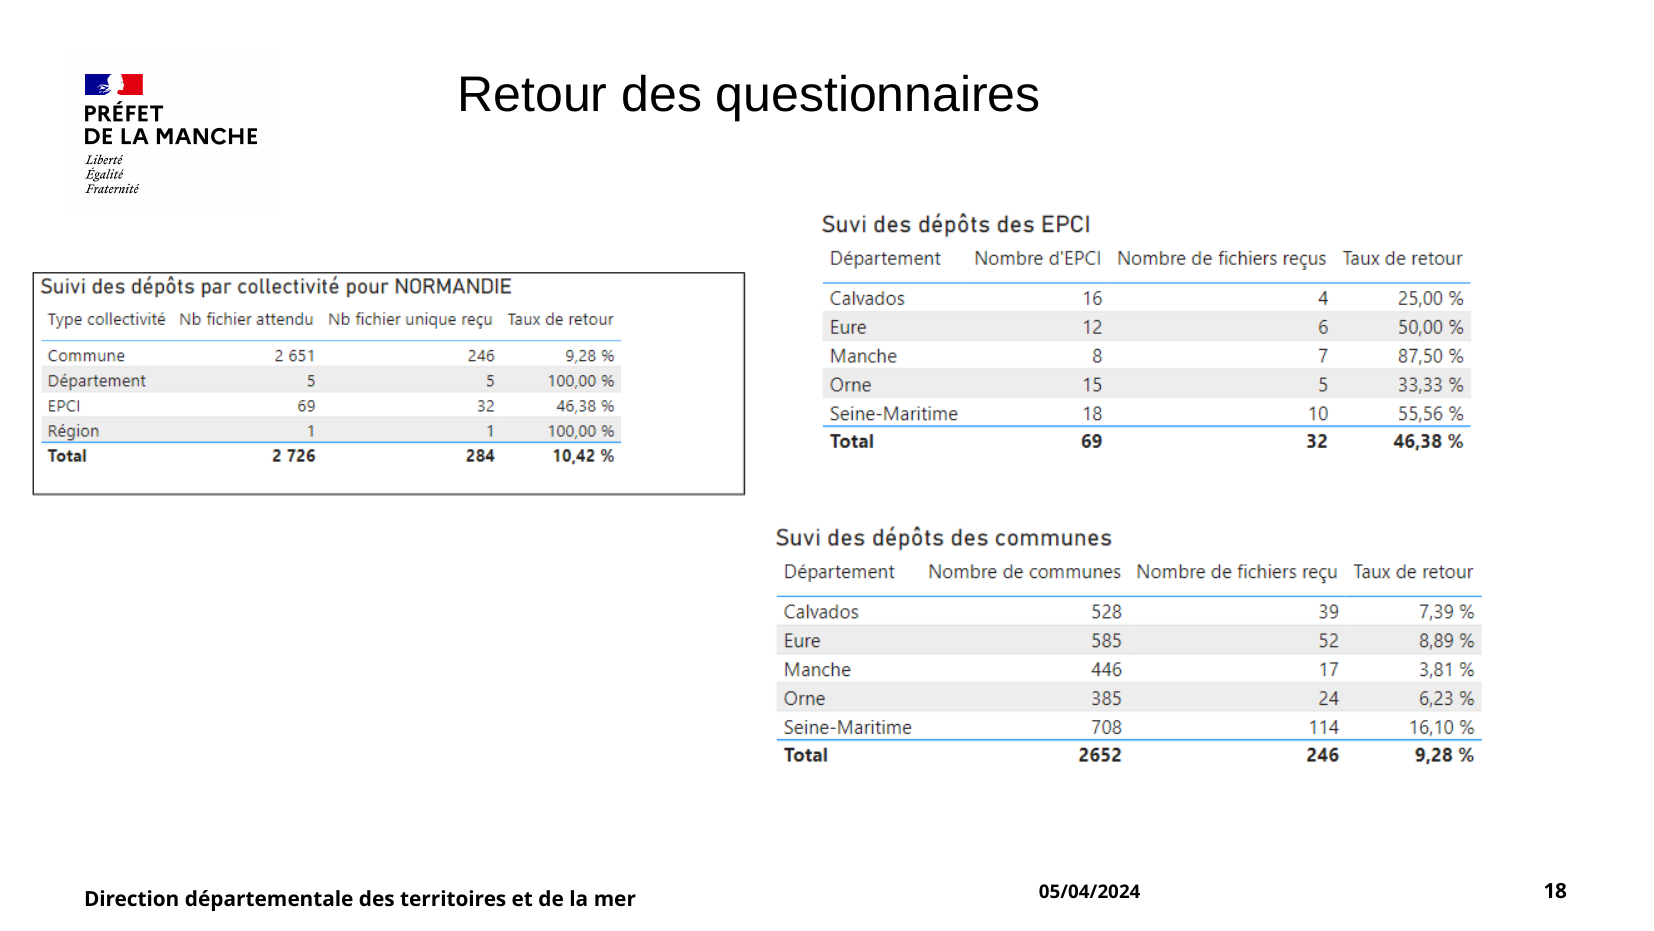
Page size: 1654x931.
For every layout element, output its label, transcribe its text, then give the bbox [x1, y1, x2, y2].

picture [29, 266, 754, 502]
text_box Retour des questionnaires [442, 59, 1127, 175]
picture [767, 518, 1487, 768]
picture [64, 53, 278, 214]
picture [808, 206, 1477, 453]
